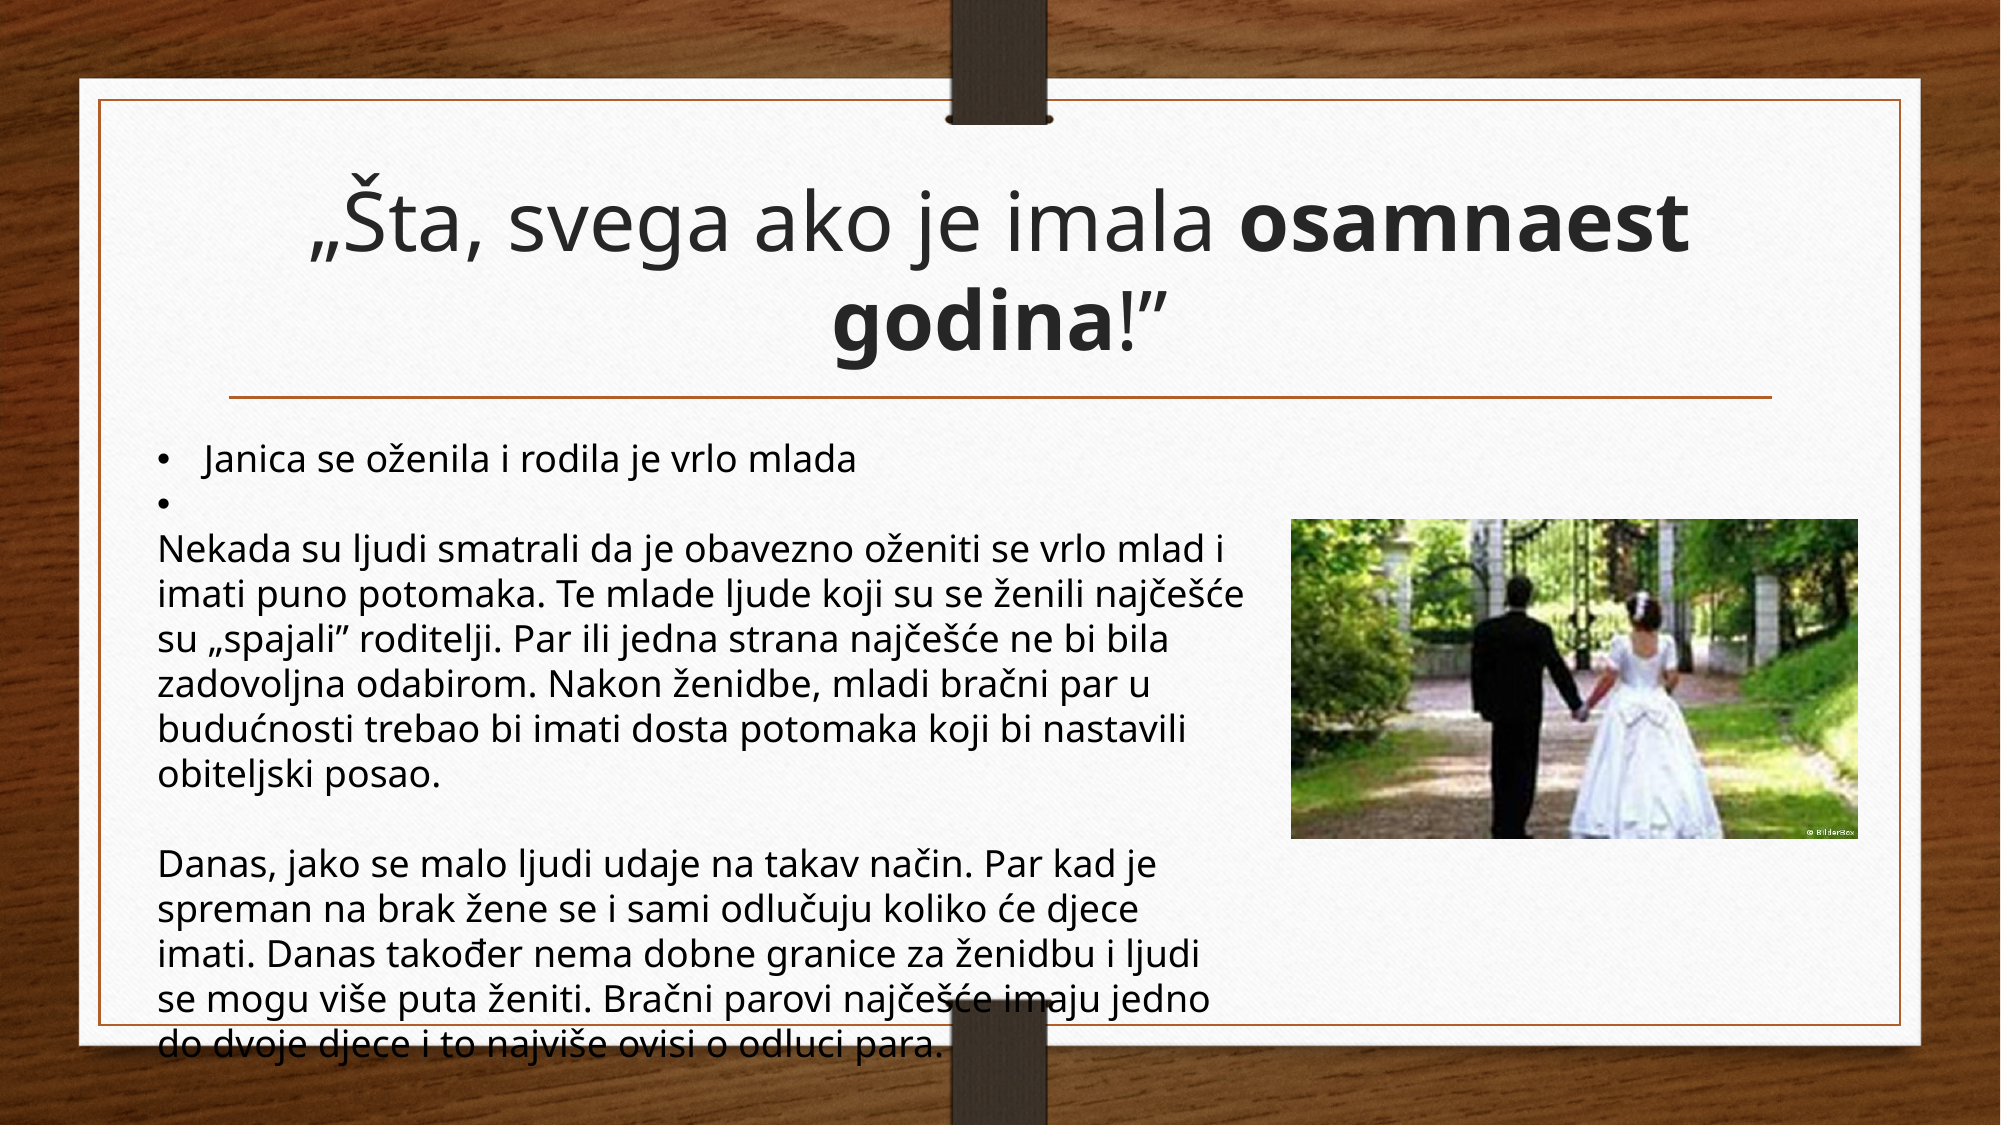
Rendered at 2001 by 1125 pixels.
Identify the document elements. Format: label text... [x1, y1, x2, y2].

title „Šta, svega ako je imala osamnaest godina!” [212, 161, 1788, 376]
text_box Janica se oženila i rodila je vrlo mlada Nekada su ljudi smatrali da je obavezno oženiti se vrlo mlad i imati puno potomaka. Te mlade ljude koji su se ženili najčešće su „spajali” roditelji. Par ili jedna strana najčešće ne bi bila zadovoljna odabirom. Nakon ženidbe, mladi bračni par u budućnosti trebao bi imati dosta potomaka koji bi nastavili obiteljski posao. Danas, jako se malo ljudi udaje na takav način. Par kad je spreman na brak žene se i sami odlučuju koliko će djece imati. Danas također nema dobne granice za ženidbu i ljudi se mogu više puta ženiti. Bračni parovi najčešće imaju jedno do dvoje djece i to najviše ovisi o odluci para. [142, 427, 1262, 989]
picture [1291, 519, 1858, 839]
